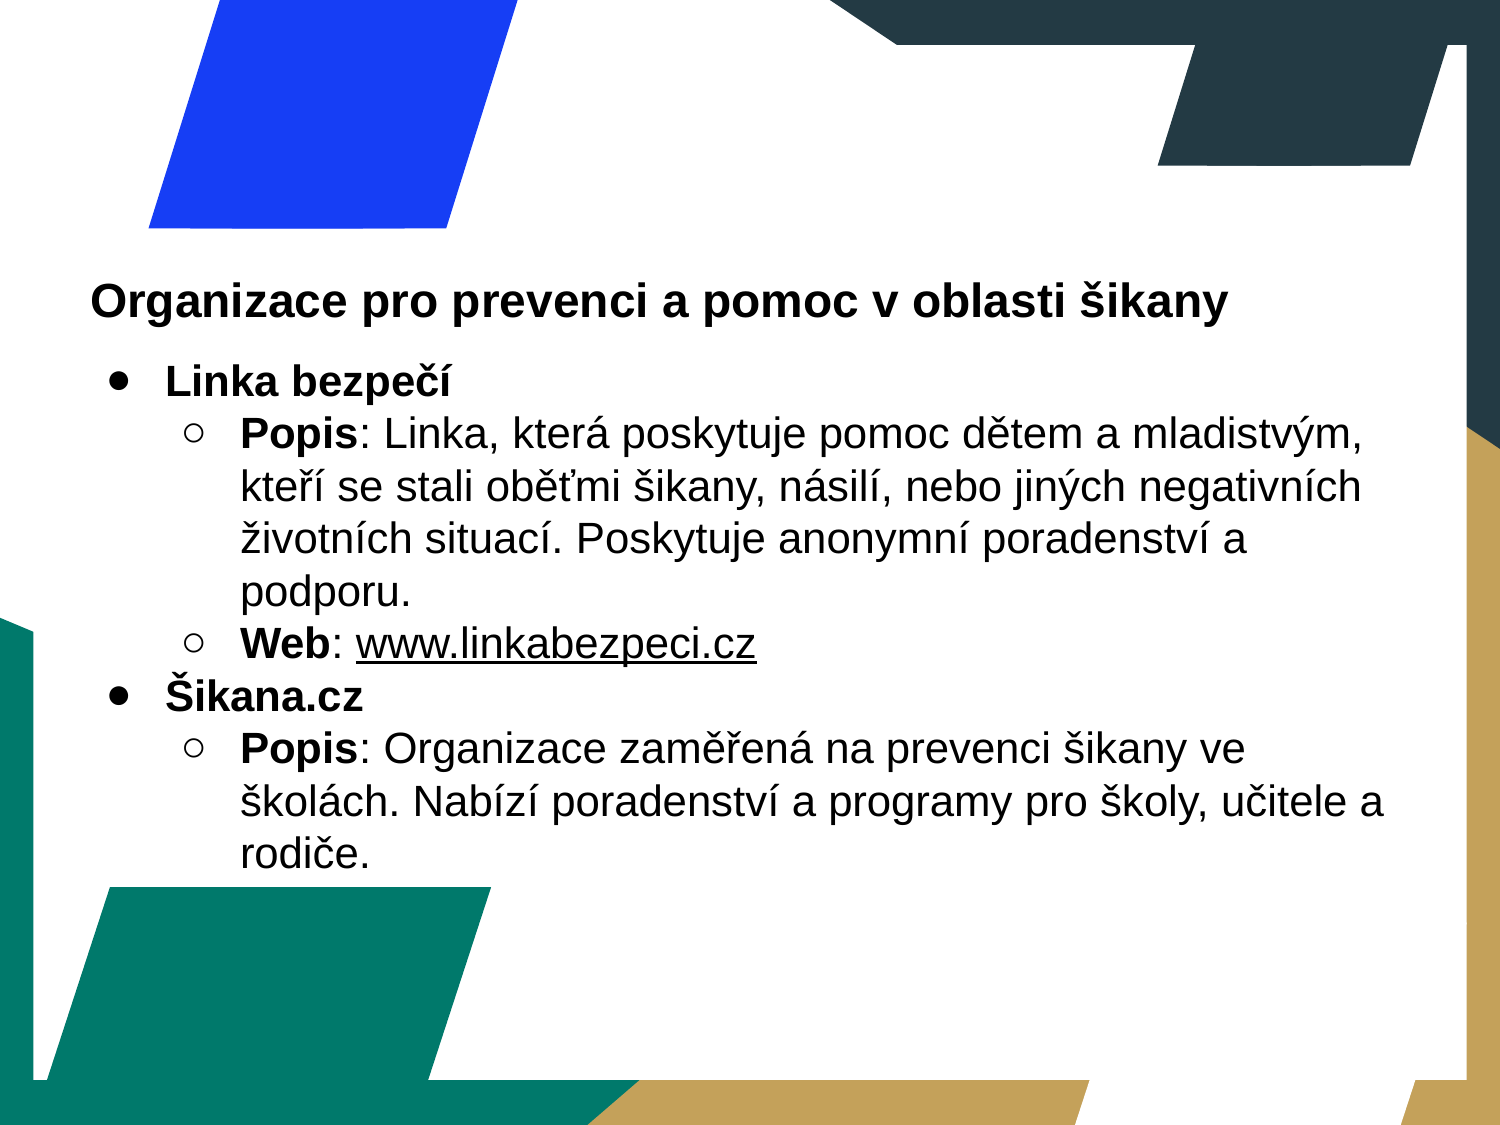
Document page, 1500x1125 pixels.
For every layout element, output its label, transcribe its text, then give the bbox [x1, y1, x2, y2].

list Organizace pro prevenci a pomoc v oblasti šikany Linka bezpečí Popis: Linka, která poskytuje pomoc dětem a mladistvým, kteří se stali oběťmi šikany, násilí, nebo jiných negativních životních situací. Poskytuje anonymní poradenství a podporu. Web: www.linkabezpeci.cz Šikana.cz Popis: Organizace zaměřená na prevenci šikany ve školách. Nabízí poradenství a programy pro školy, učitele a rodiče. [75, 262, 1425, 1005]
title [75, 45, 1425, 233]
